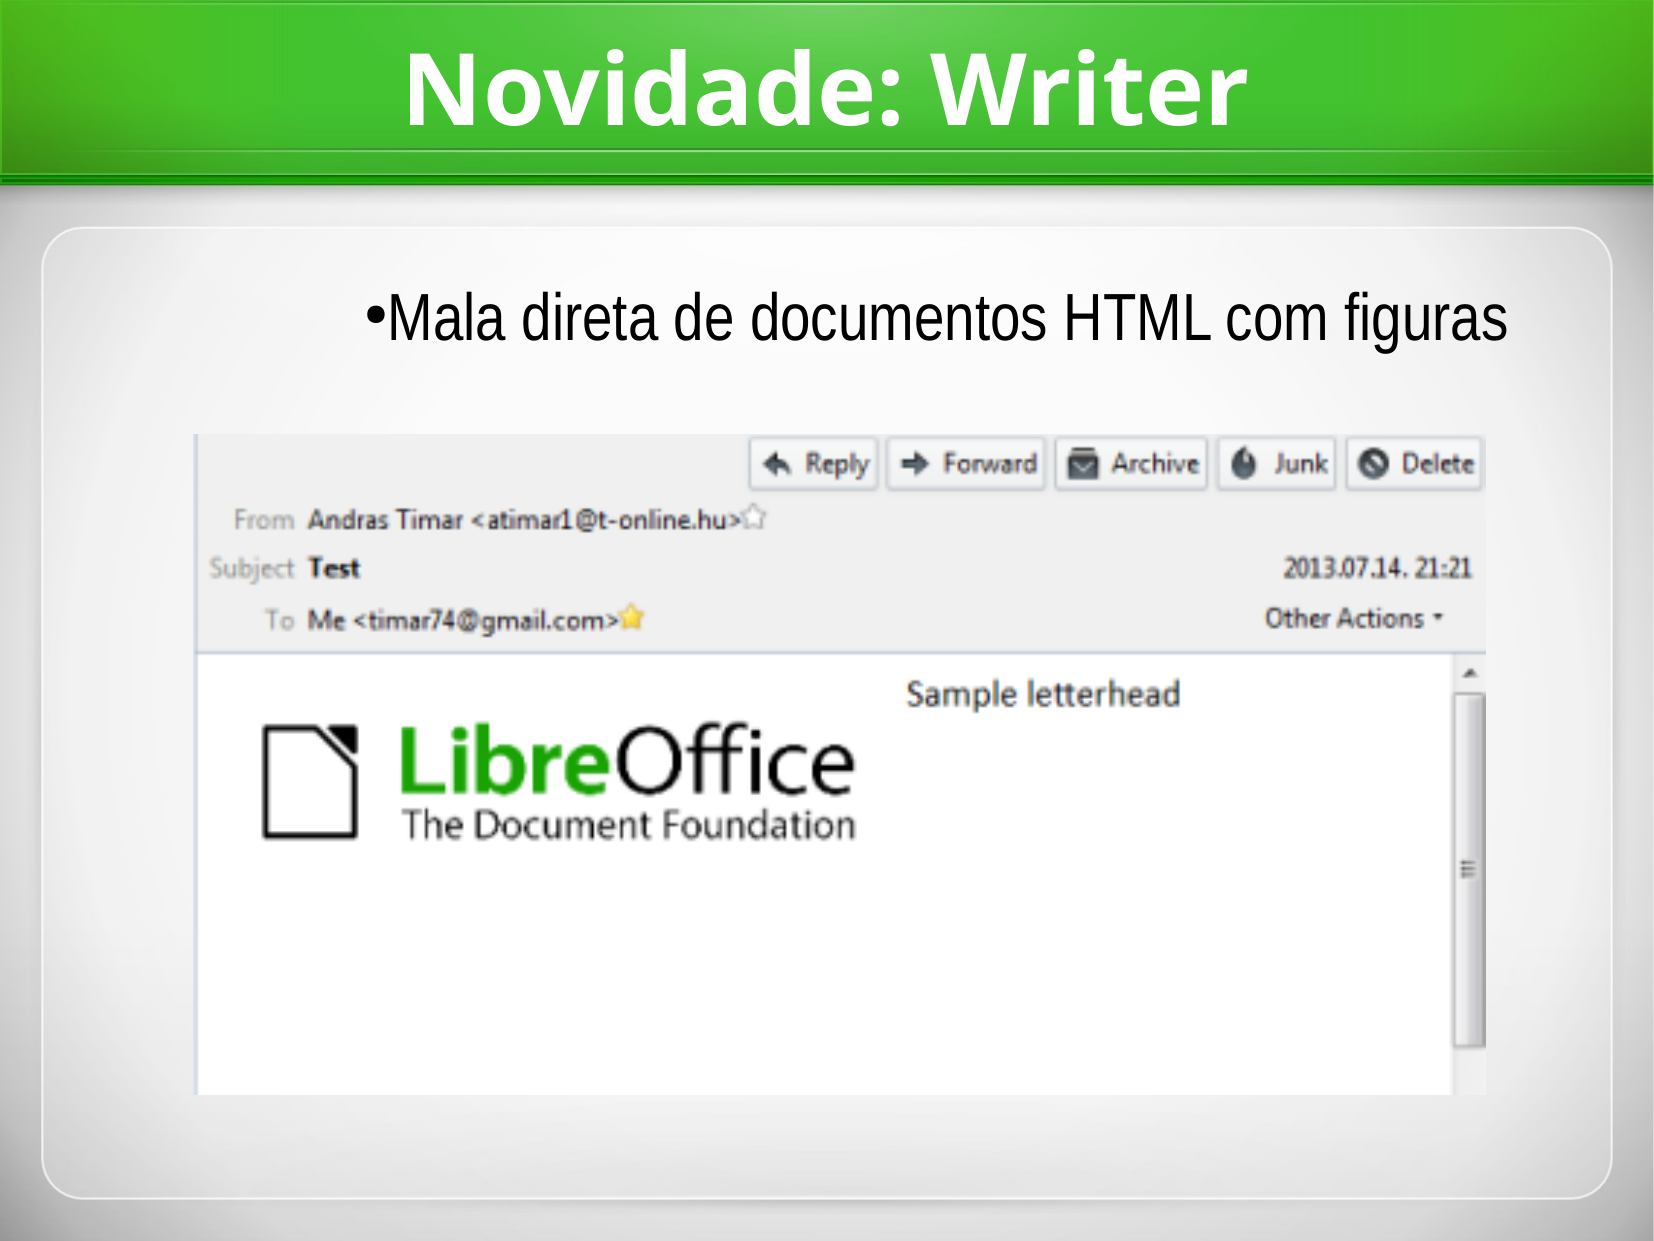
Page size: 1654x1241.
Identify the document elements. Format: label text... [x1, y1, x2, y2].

title Novidade: Writer [82, 17, 1571, 166]
picture [0, 0, 1654, 1241]
text_box Mala direta de documentos HTML com figuras [349, 270, 1541, 363]
